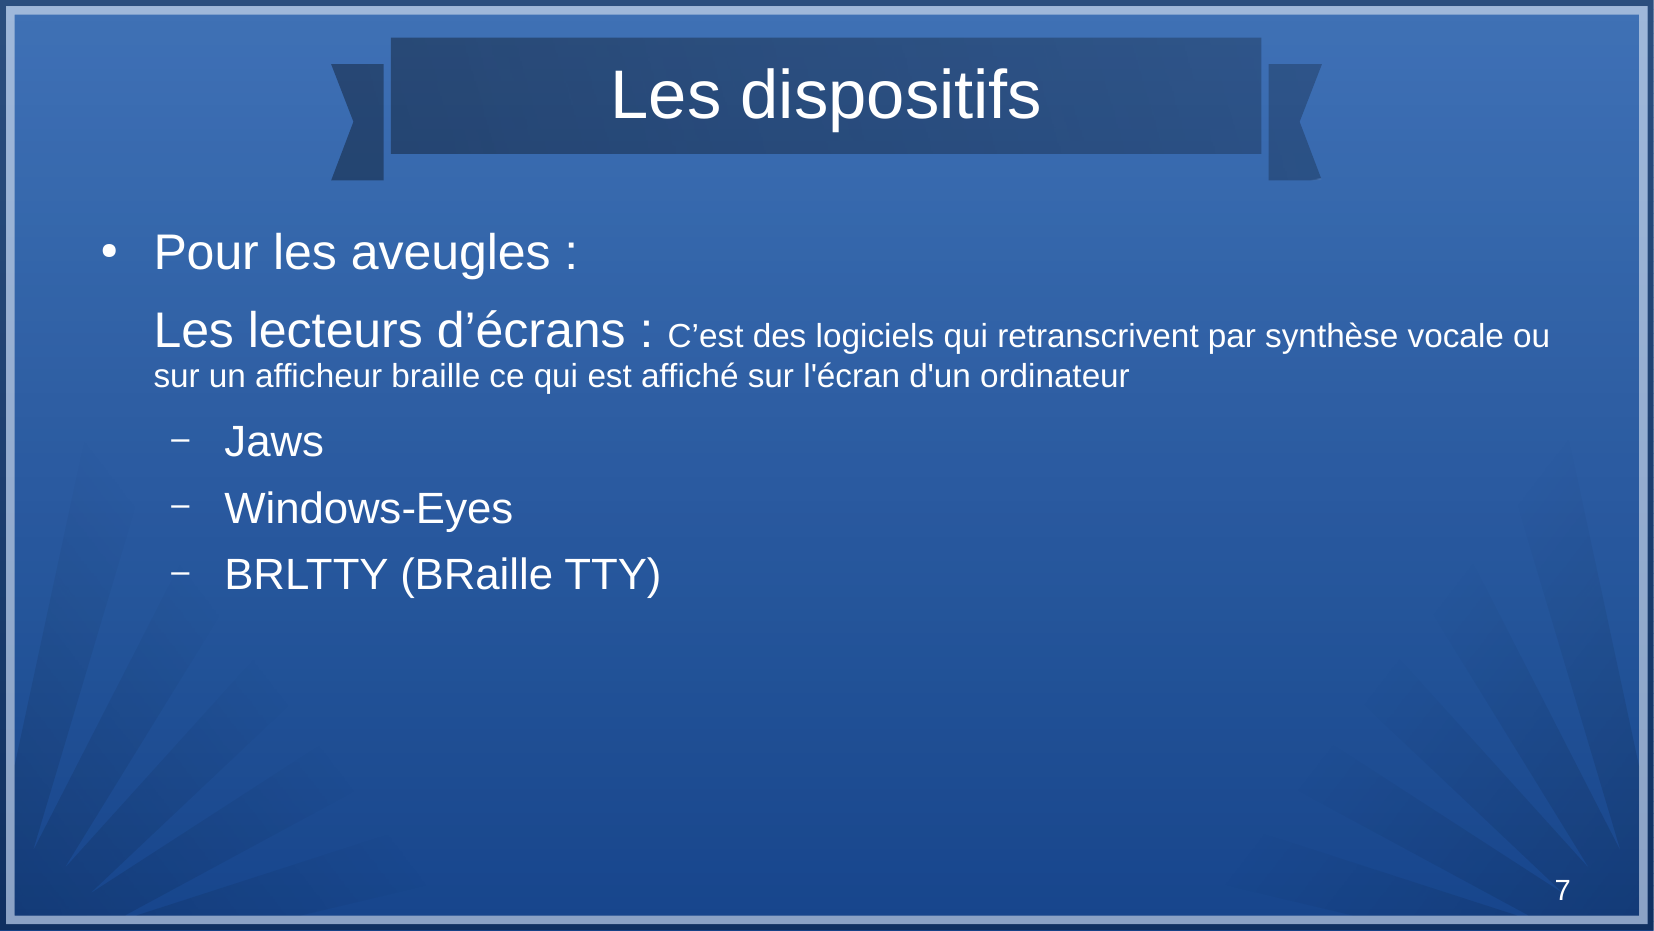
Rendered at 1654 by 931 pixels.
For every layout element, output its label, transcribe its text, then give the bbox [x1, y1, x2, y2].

title Les dispositifs [389, 35, 1264, 154]
list Pour les aveugles : Les lecteurs d’écrans : C’est des logiciels qui retranscrivent par synthèse vocale ou sur un afficheur braille ce qui est affiché sur l'écran d'un ordinateur Jaws Windows-Eyes BRLTTY (BRaille TTY) [82, 224, 1571, 848]
